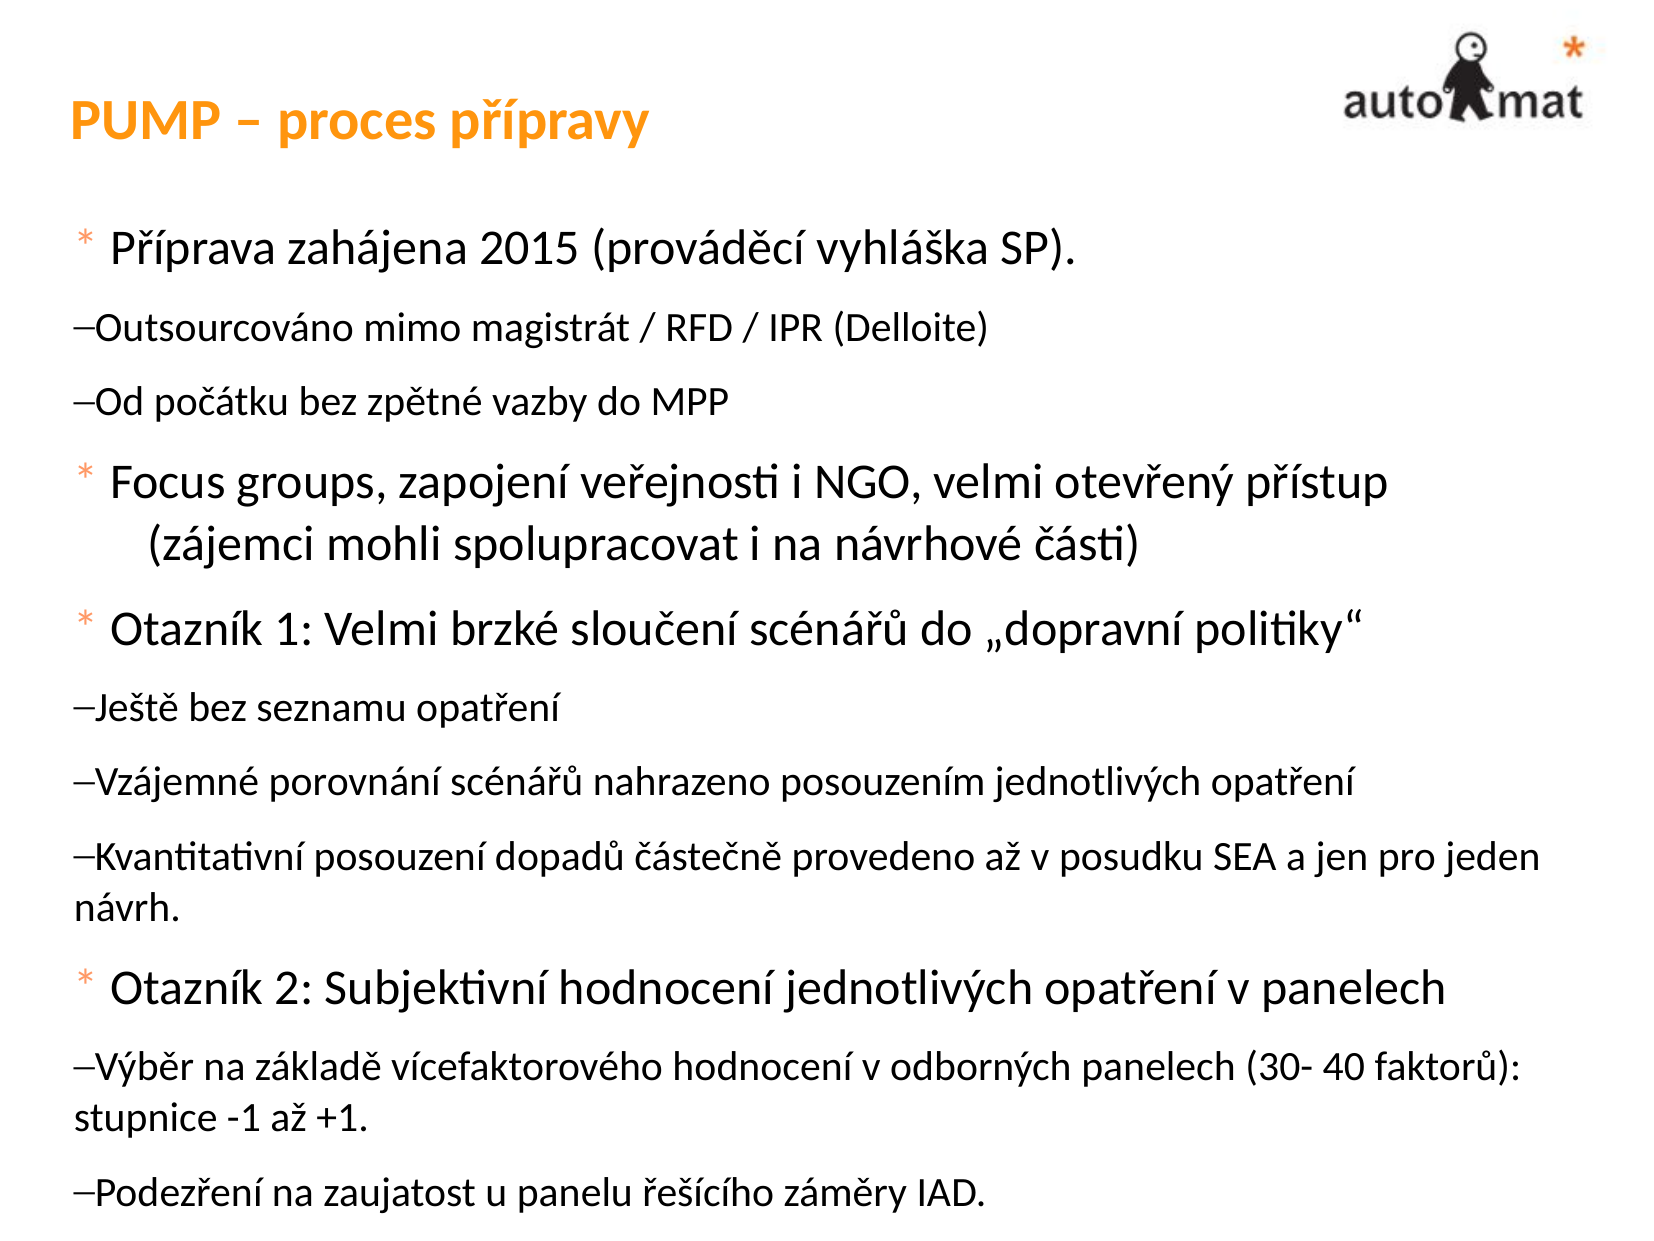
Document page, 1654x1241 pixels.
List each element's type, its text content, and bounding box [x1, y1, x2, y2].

text_box PUMP – proces přípravy [70, 82, 1536, 206]
picture [1300, 0, 1636, 151]
text_box * Příprava zahájena 2015 (prováděcí vyhláška SP). Outsourcováno mimo magistrát / RFD / IPR (Delloite) Od počátku bez zpětné vazby do MPP * Focus groups, zapojení veřejnosti i NGO, velmi otevřený přístup (zájemci mohli spolupracovat i na návrhové části) * Otazník 1: Velmi brzké sloučení scénářů do „dopravní politiky“ Ještě bez seznamu opatření Vzájemné porovnání scénářů nahrazeno posouzením jednotlivých opatření Kvantitativní posouzení dopadů částečně provedeno až v posudku SEA a jen pro jeden návrh. * Otazník 2: Subjektivní hodnocení jednotlivých opatření v panelech Výběr na základě vícefaktorového hodnocení v odborných panelech (30- 40 faktorů): stupnice -1 až +1. Podezření na zaujatost u panelu řešícího záměry IAD. [59, 206, 1571, 1181]
